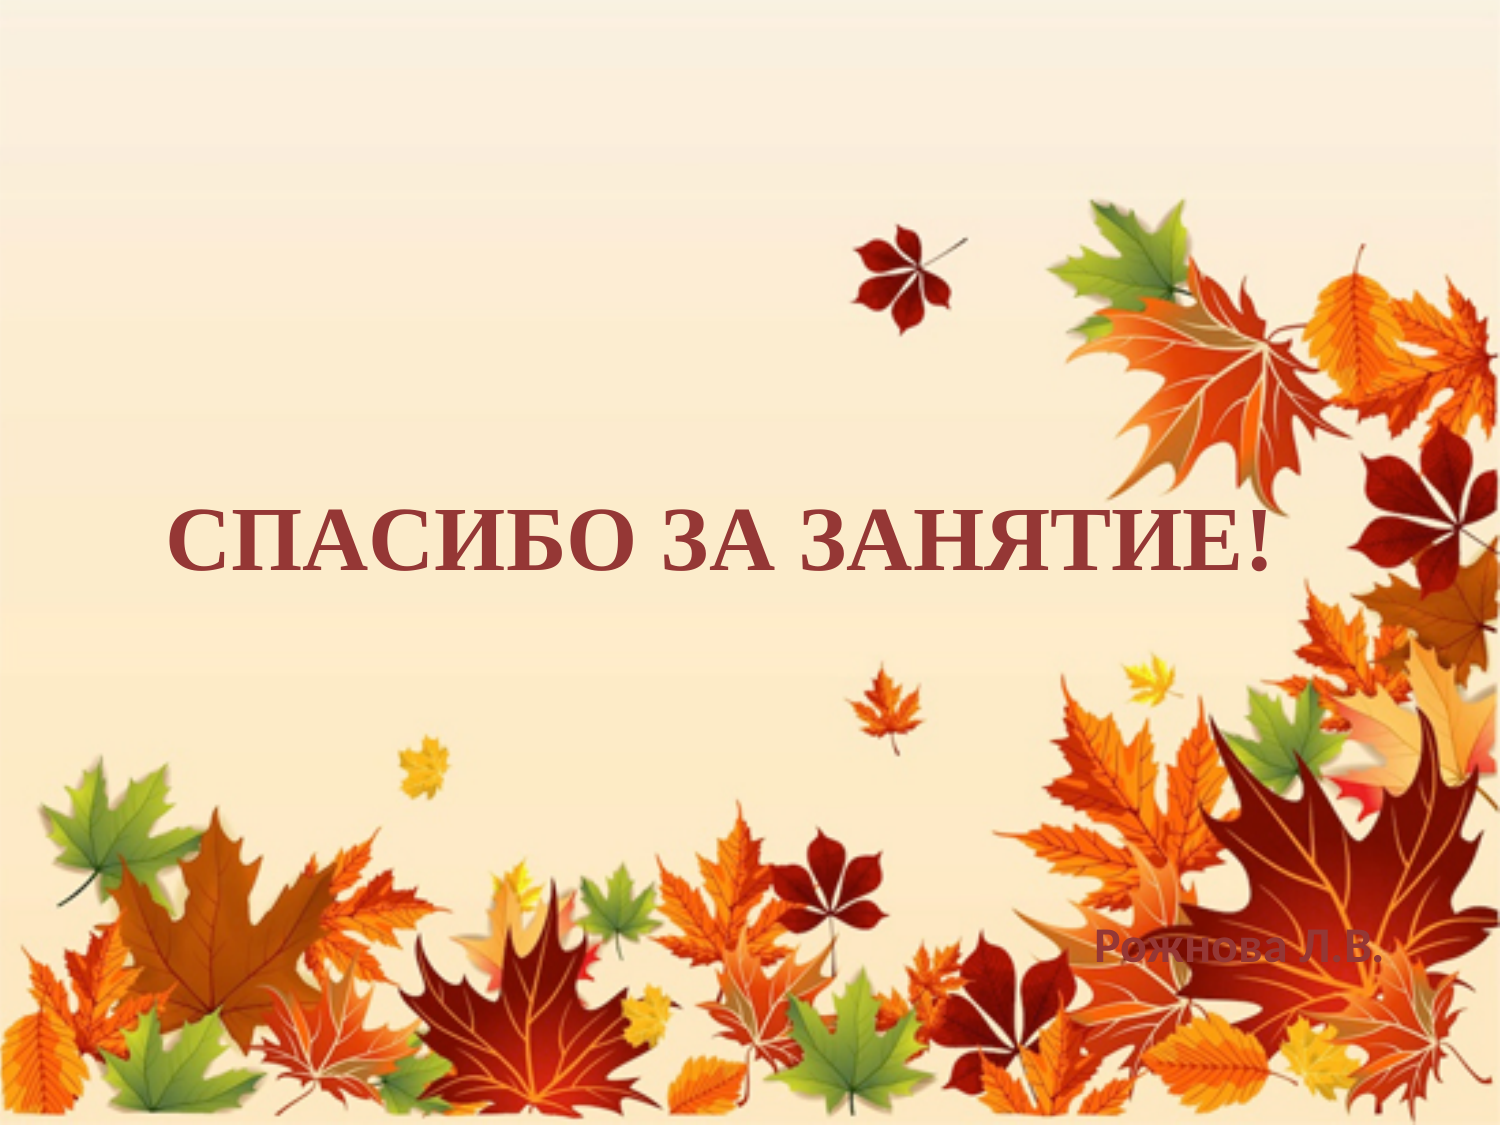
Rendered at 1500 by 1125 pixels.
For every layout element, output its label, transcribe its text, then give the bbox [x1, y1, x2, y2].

text_box Рожнова Л.В. [832, 904, 1412, 981]
picture [0, 0, 1500, 1125]
text_box СПАСИБО ЗА ЗАНЯТИЕ! [123, 470, 1317, 597]
